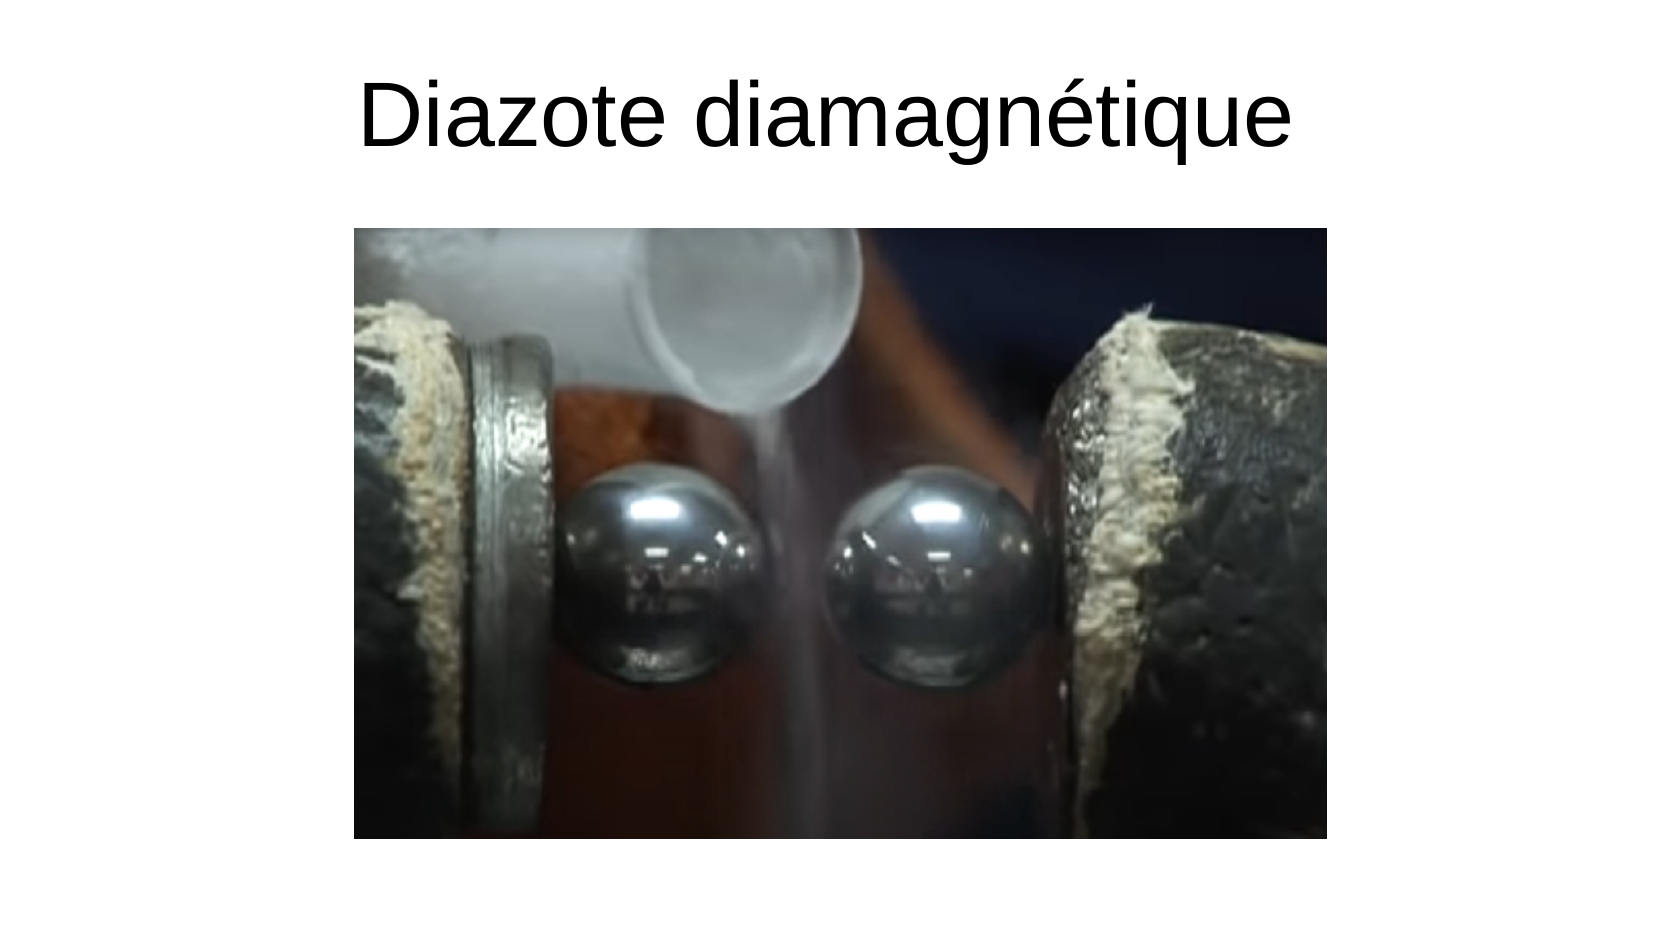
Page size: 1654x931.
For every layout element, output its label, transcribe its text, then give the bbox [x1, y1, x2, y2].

title Diazote diamagnétique [82, 37, 1571, 193]
picture [354, 228, 1327, 839]
